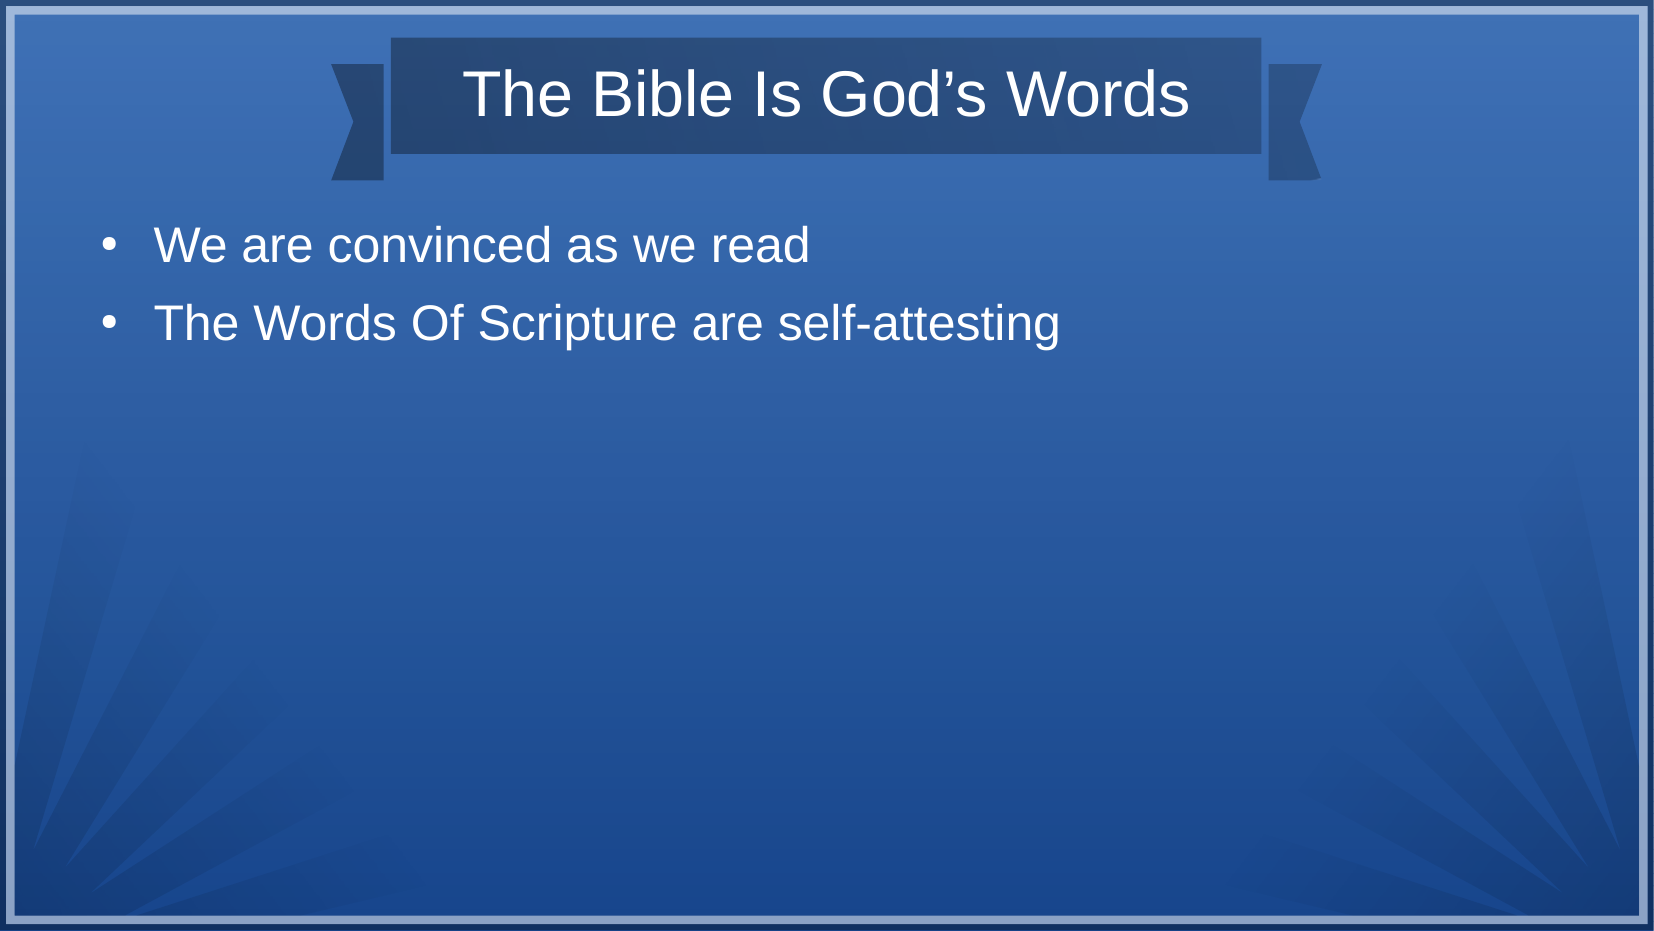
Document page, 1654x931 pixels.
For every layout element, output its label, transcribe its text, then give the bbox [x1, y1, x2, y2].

title The Bible Is God’s Words [389, 35, 1264, 154]
list We are convinced as we read The Words Of Scripture are self-attesting [82, 217, 1571, 758]
